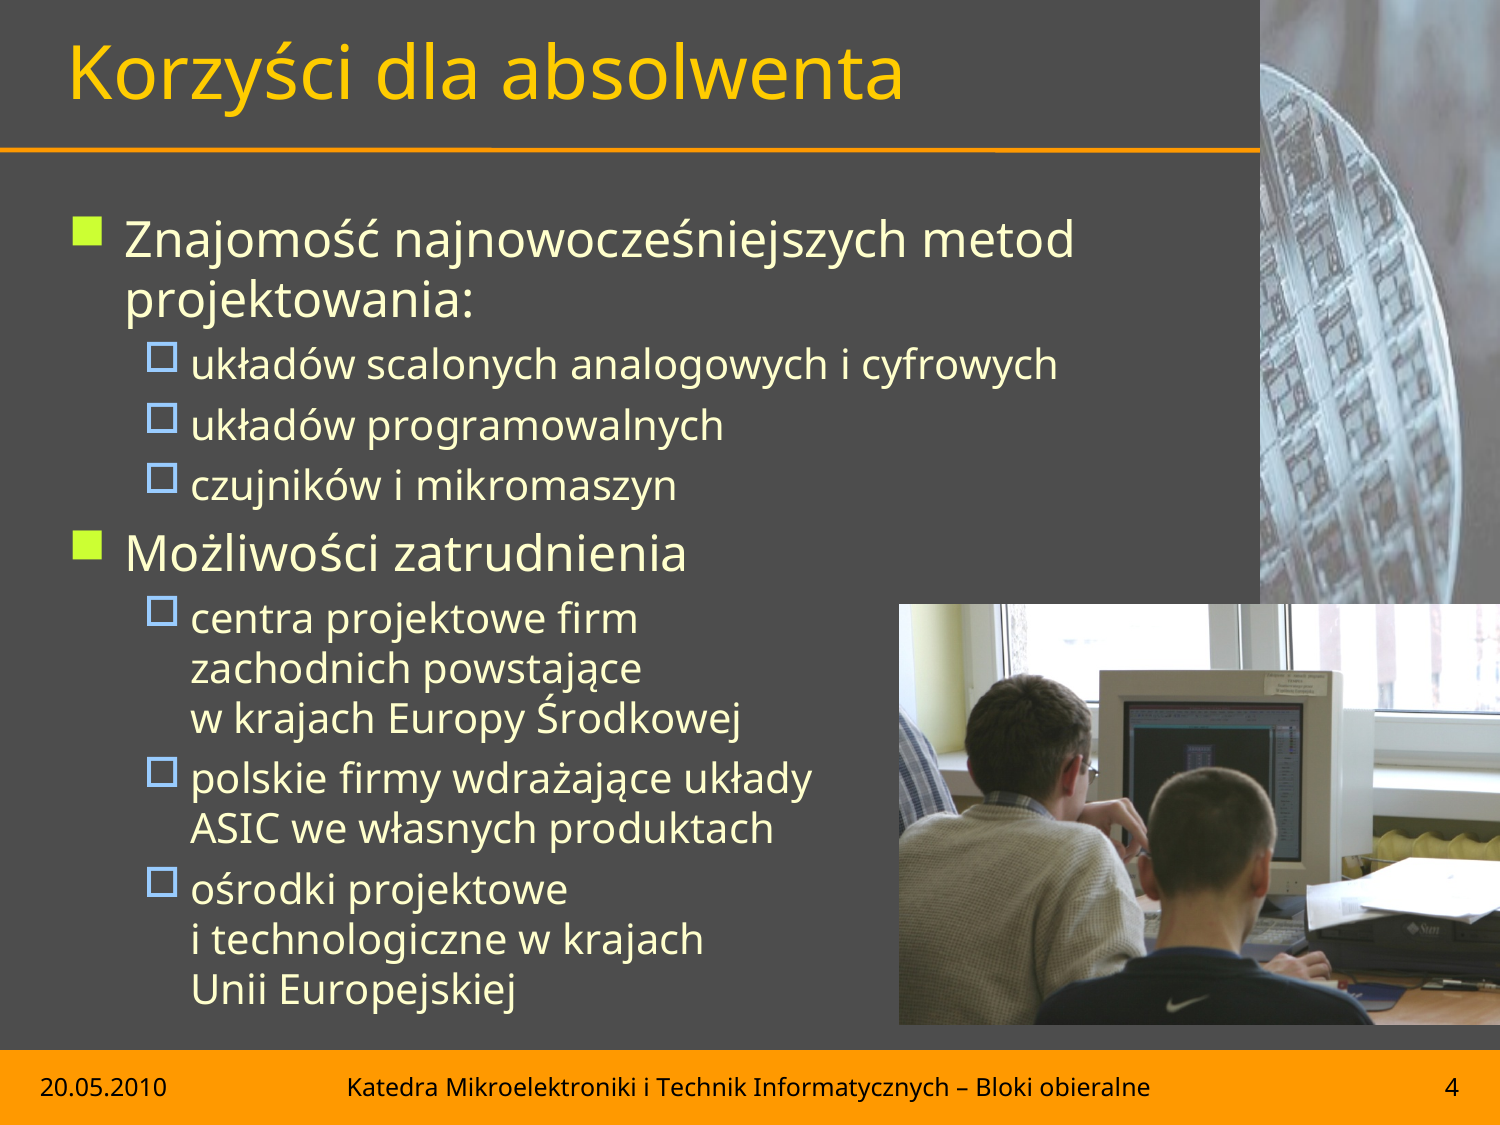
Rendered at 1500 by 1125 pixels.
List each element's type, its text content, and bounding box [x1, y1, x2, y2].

text_box Korzyści dla absolwenta [52, 16, 1469, 123]
picture [899, 0, 1500, 1026]
text_box Znajomość najnowocześniejszych metod projektowania: układów scalonych analogowych i cyfrowych układów programowalnych czujników i mikromaszyn Możliwości zatrudnienia centra projektowe firm zachodnich powstające w krajach Europy Środkowej polskie firmy wdrażające układy ASIC we własnych produktach ośrodki projektowe i technologiczne w krajach Unii Europejskiej [53, 199, 1401, 1021]
